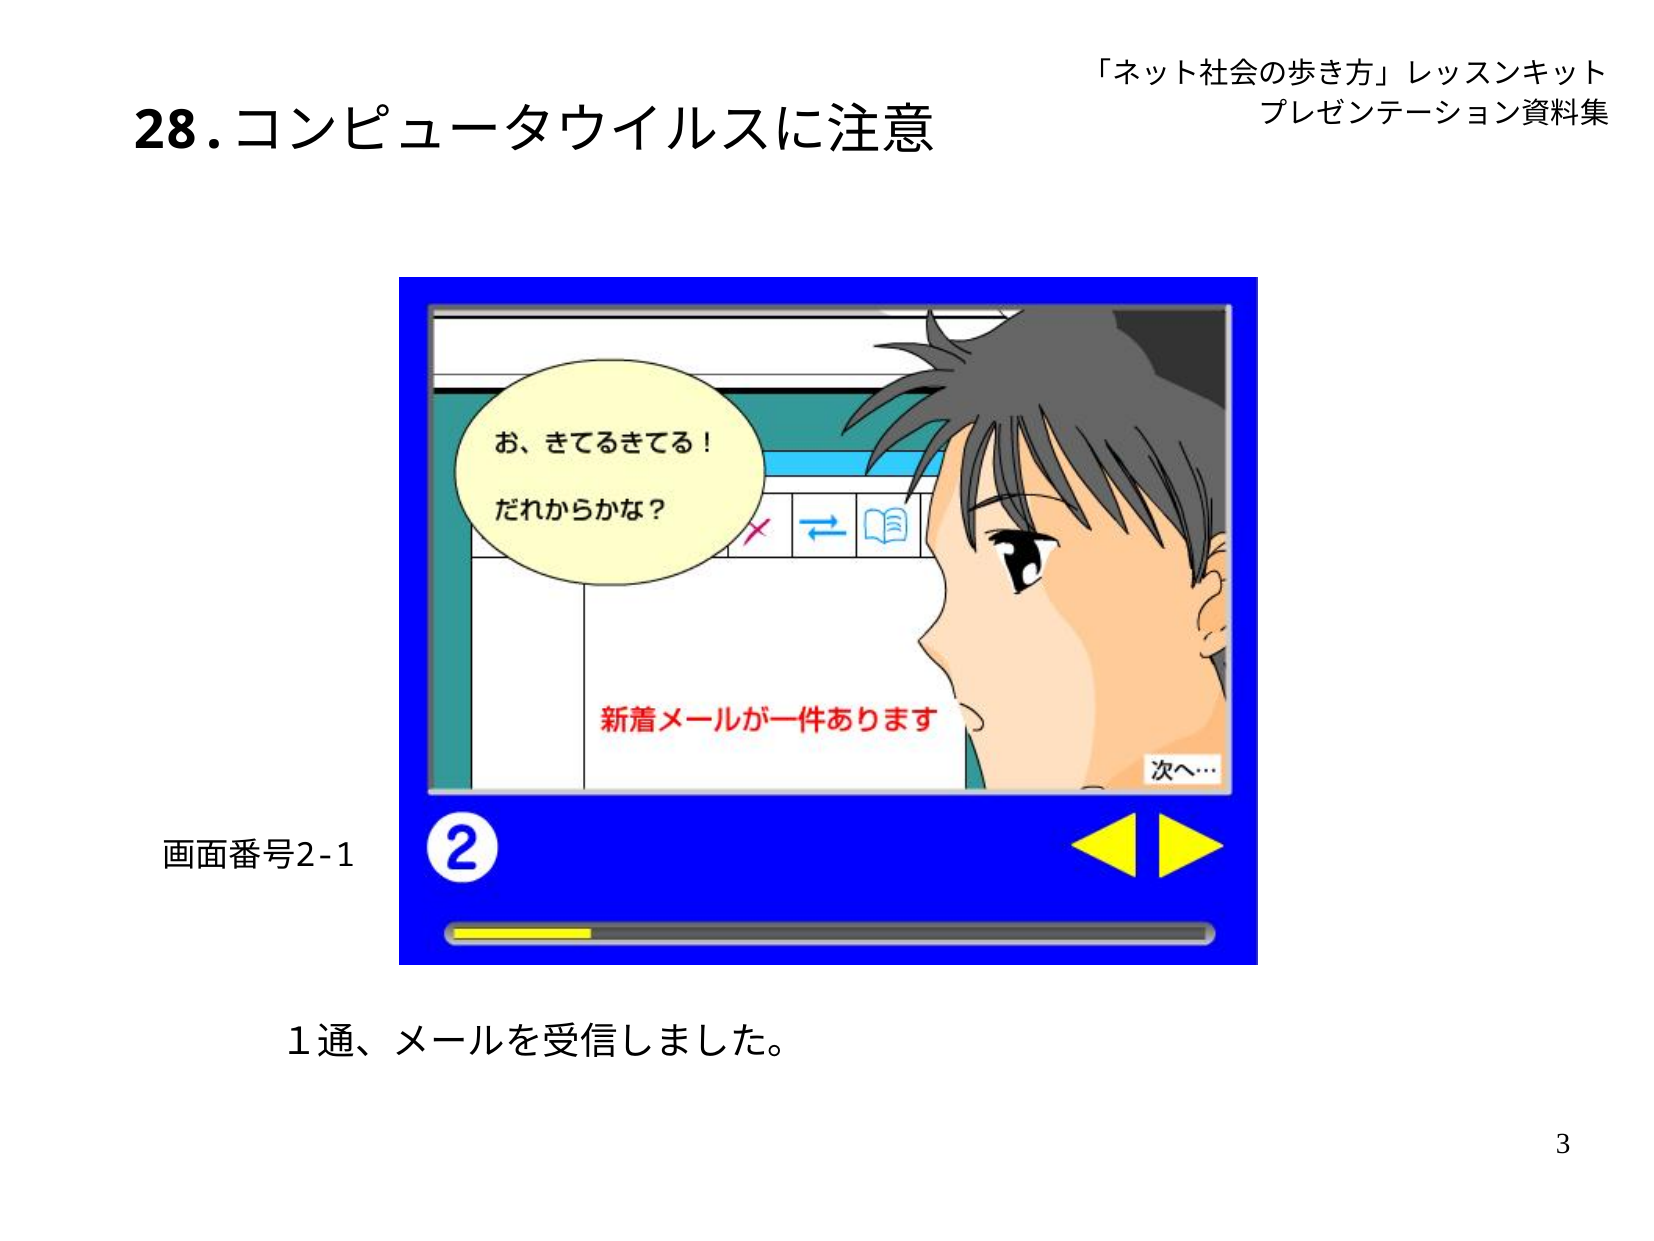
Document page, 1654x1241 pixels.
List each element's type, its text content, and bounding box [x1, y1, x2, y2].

picture [399, 277, 1258, 965]
text_box 画面番号2-1 [147, 826, 384, 882]
text_box １通、メールを受信しました。 [265, 1003, 1447, 1074]
text_box 「ネット社会の歩き方」レッスンキット プレゼンテーション資料集 [1062, 44, 1625, 139]
text_box 28.コンピュータウイルスに注意 [118, 88, 1241, 169]
